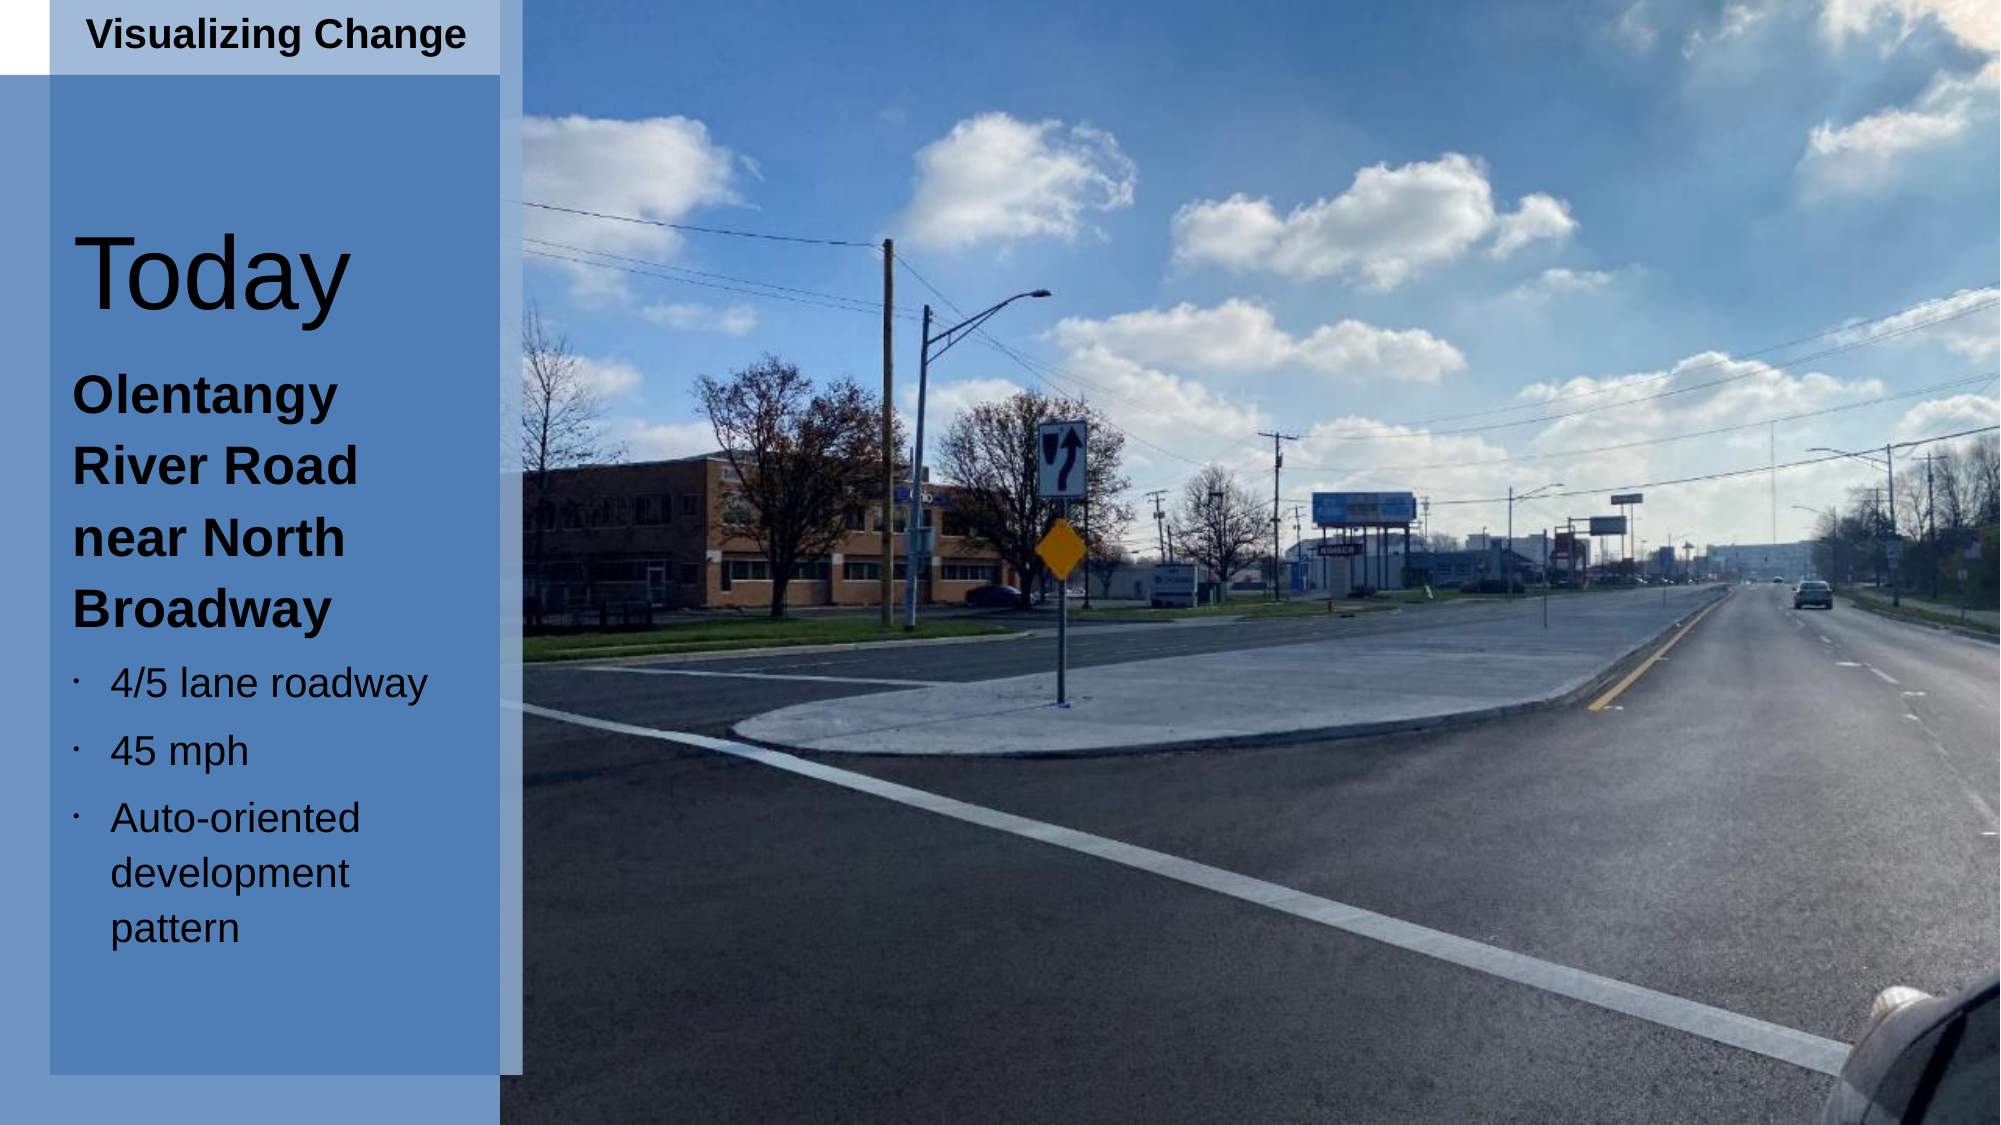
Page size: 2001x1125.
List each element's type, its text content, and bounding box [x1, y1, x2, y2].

text_box Today [58, 99, 515, 338]
text_box Visualizing Change [70, 0, 739, 65]
text_box [0, 0, 523, 1125]
picture [500, 0, 2000, 1125]
text_box Olentangy River Road near North Broadway 4/5 lane roadway 45 mph Auto-oriented development pattern [58, 345, 477, 1121]
